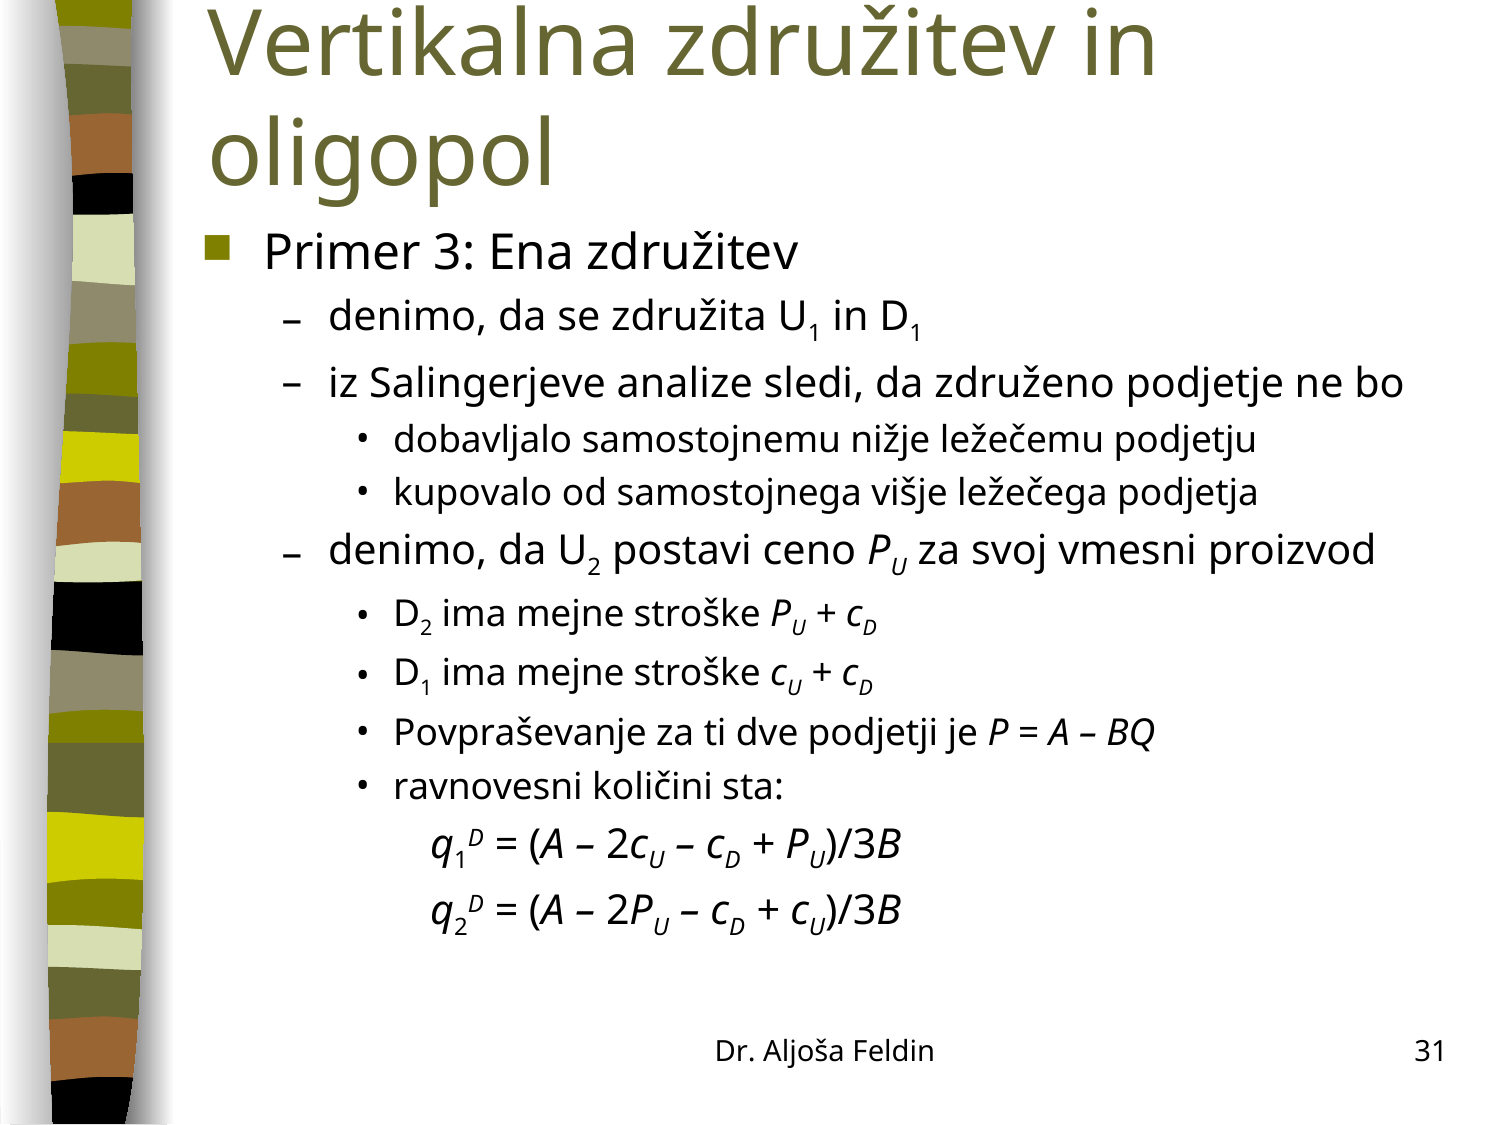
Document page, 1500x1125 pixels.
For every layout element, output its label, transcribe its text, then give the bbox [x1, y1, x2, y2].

title Vertikalna združitev in oligopol [192, 0, 1468, 188]
text_box <number> [1149, 1025, 1463, 1101]
list Primer 3: Ena združitev denimo, da se združita U1 in D1 iz Salingerjeve analize sledi, da združeno podjetje ne bo dobavljalo samostojnemu nižje ležečemu podjetju kupovalo od samostojnega višje ležečega podjetja denimo, da U2 postavi ceno PU za svoj vmesni proizvod D2 ima mejne stroške PU + cD D1 ima mejne stroške cU + cD Povpraševanje za ti dve podjetji je P = A – BQ ravnovesni količini sta: q1D = (A – 2cU – cD + PU)/3B q2D = (A – 2PU – cD + cU)/3B [192, 212, 1468, 956]
text_box Dr. Aljoša Feldin [587, 1025, 1063, 1101]
